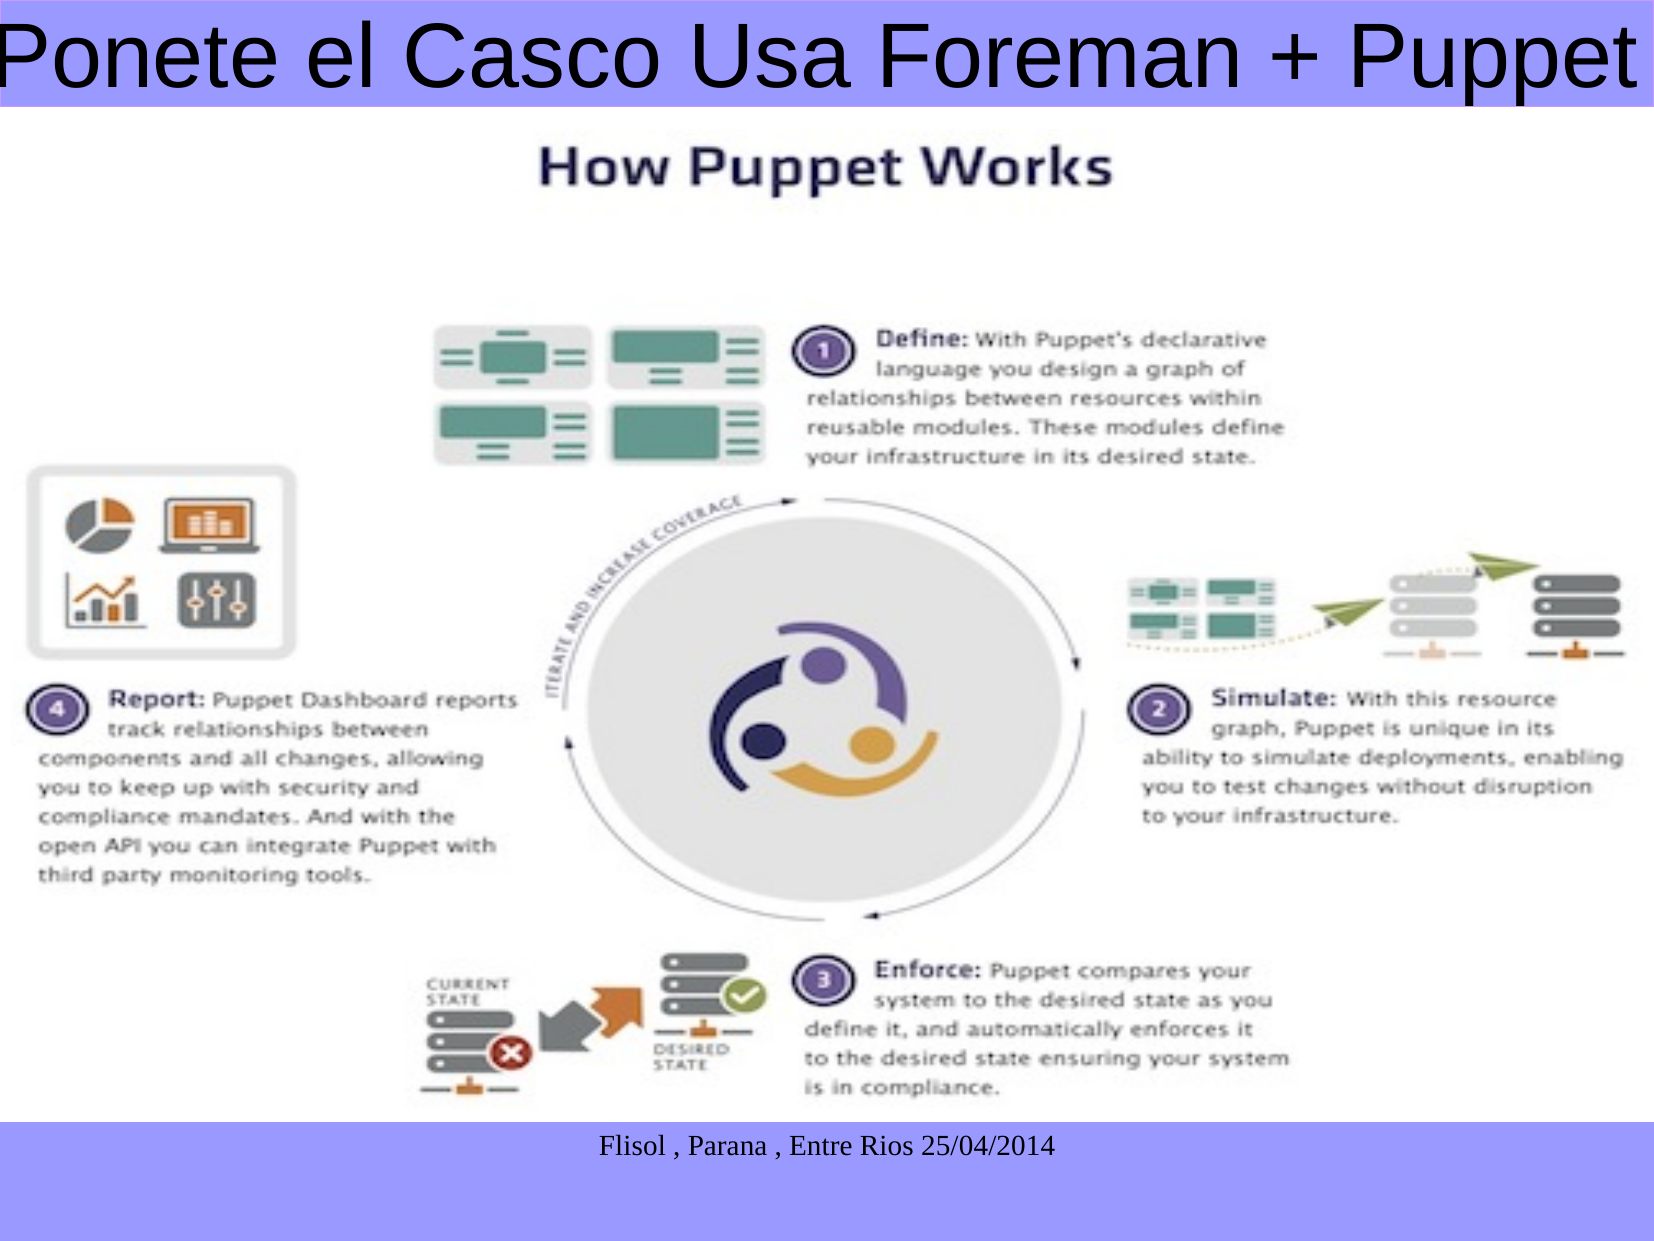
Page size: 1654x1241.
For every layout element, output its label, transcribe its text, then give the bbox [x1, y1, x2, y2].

title Ponete el Casco Usa Foreman + Puppet [0, 0, 1654, 160]
picture [11, 129, 1654, 1111]
